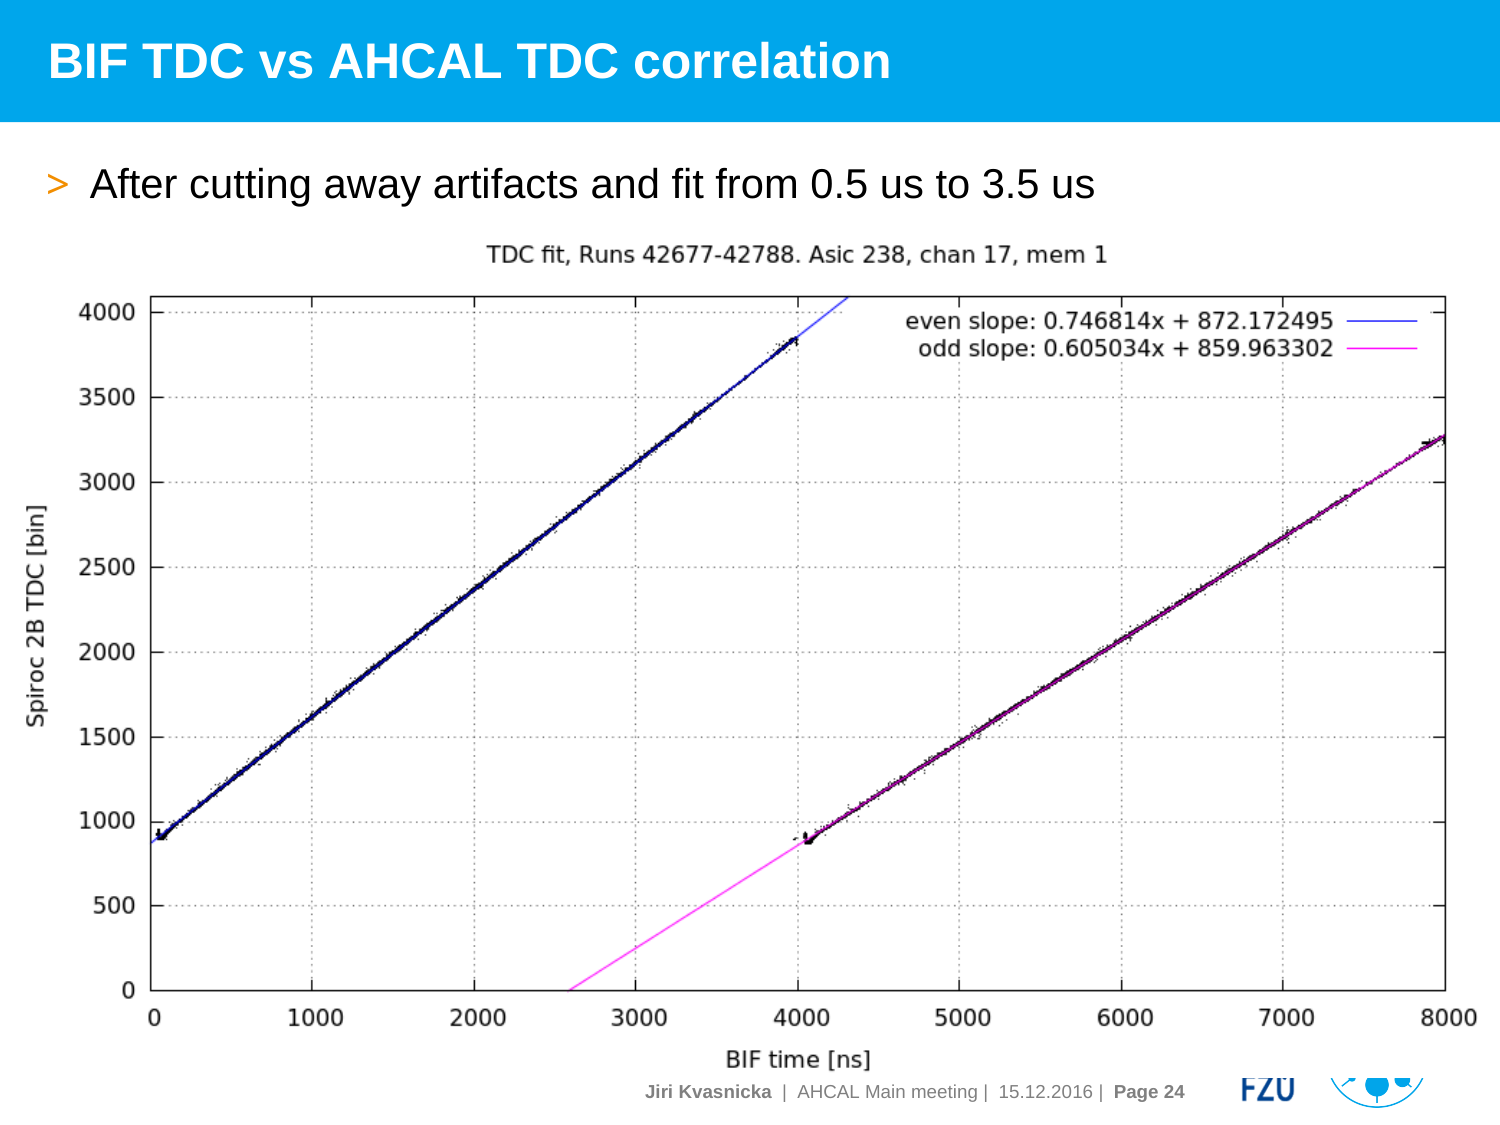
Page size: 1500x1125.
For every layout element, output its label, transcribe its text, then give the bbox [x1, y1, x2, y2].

title BIF TDC vs AHCAL TDC correlation [47, 16, 1446, 107]
picture [15, 214, 1488, 1110]
list After cutting away artifacts and fit from 0.5 us to 3.5 us [46, 160, 1444, 214]
